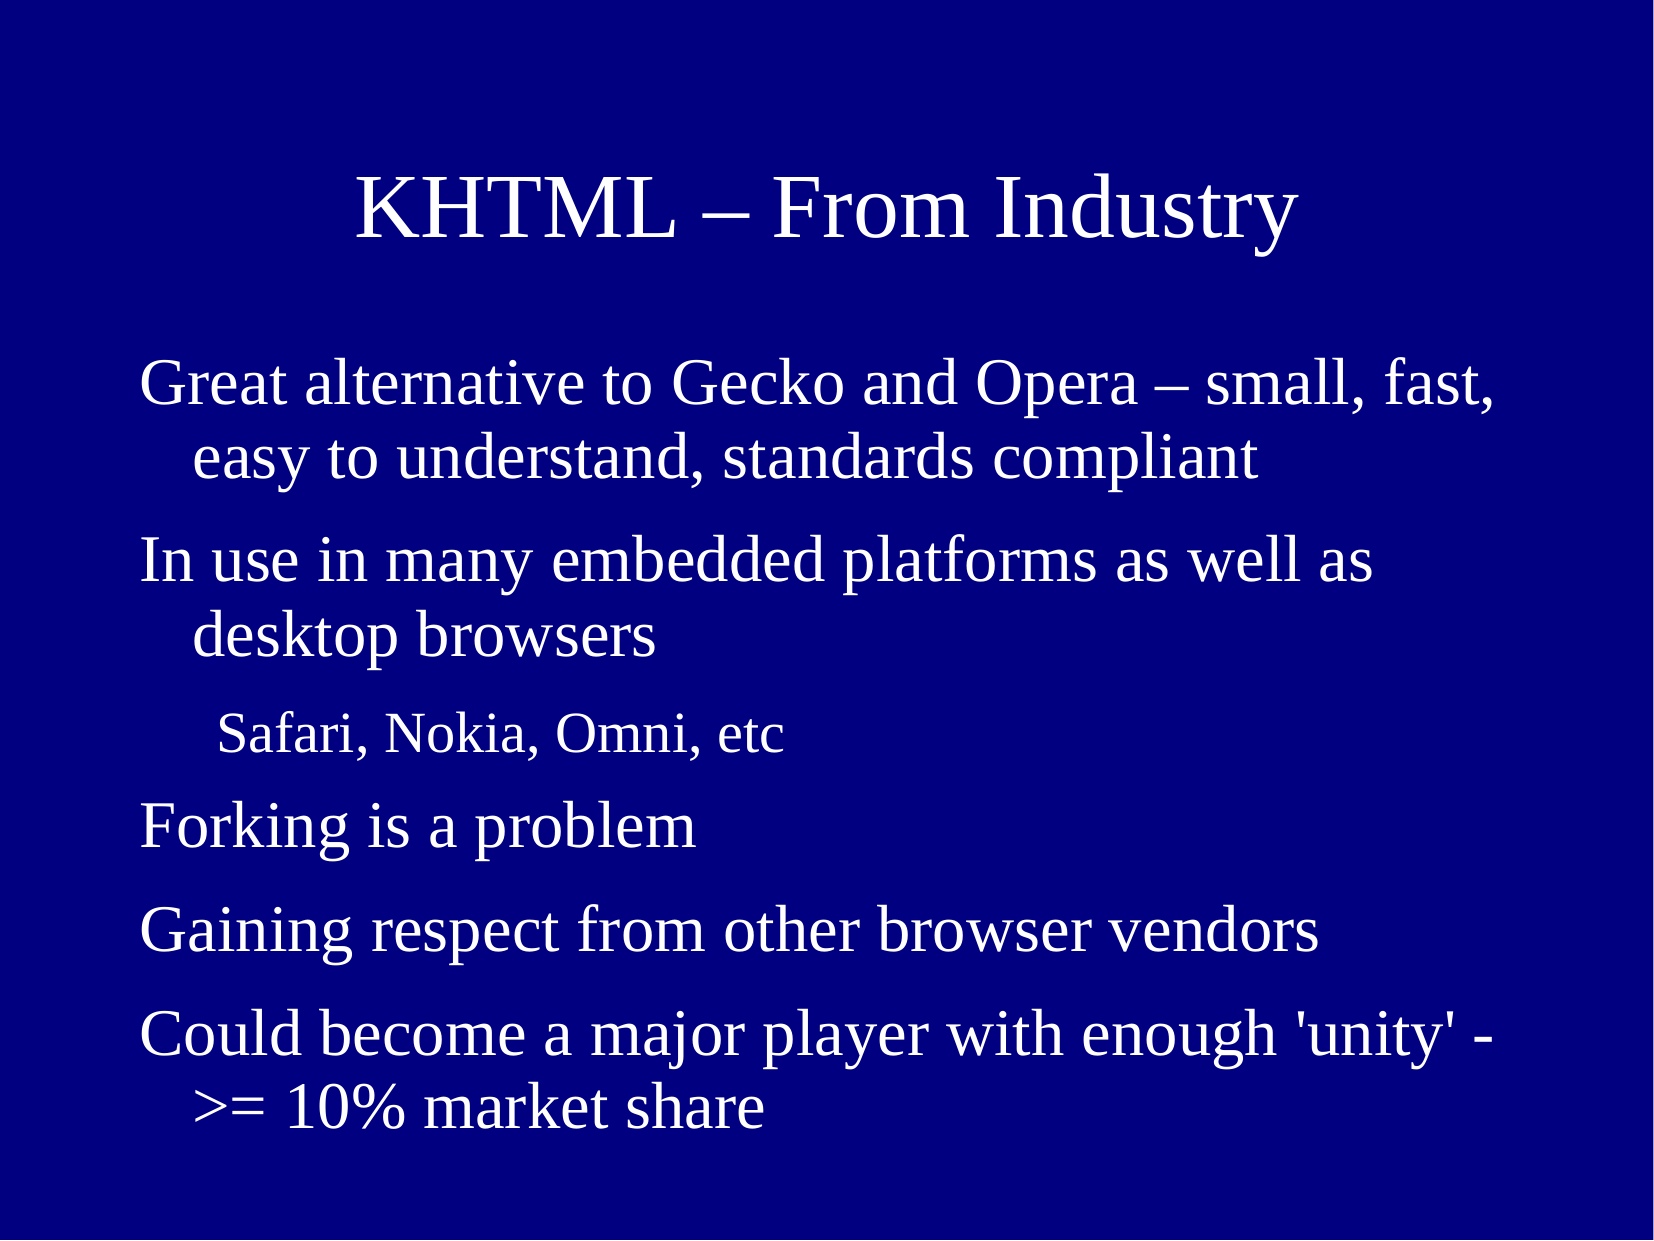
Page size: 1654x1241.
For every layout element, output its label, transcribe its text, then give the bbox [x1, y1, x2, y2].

title KHTML – From Industry [121, 102, 1534, 311]
list Great alternative to Gecko and Opera – small, fast, easy to understand, standards compliant In use in many embedded platforms as well as desktop browsers Safari, Nokia, Omni, etc Forking is a problem Gaining respect from other browser vendors Could become a major player with enough 'unity' - >= 10% market share [121, 344, 1534, 1145]
